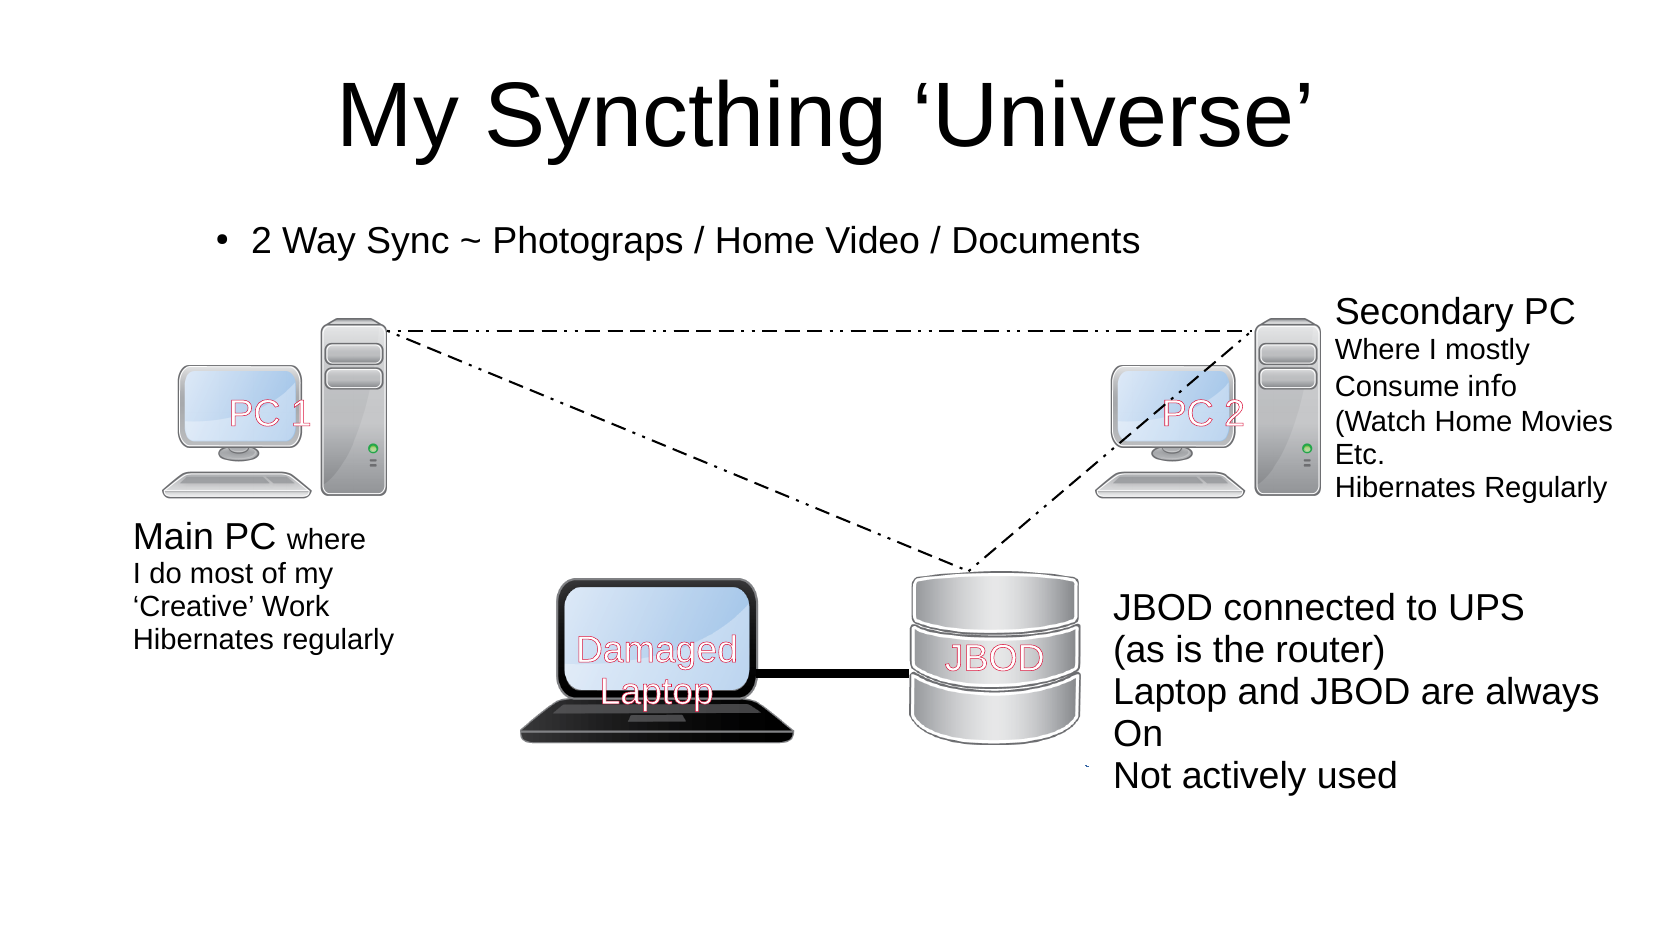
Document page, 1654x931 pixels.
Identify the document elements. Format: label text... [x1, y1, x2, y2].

picture [507, 566, 806, 774]
text_box 2 Way Sync ~ Photograps / Home Video / Documents [200, 212, 1156, 270]
picture [909, 571, 1081, 745]
picture [153, 318, 387, 507]
text_box JBOD connected to UPS (as is the router) Laptop and JBOD are always On Not actively used [1098, 578, 1615, 804]
text_box Secondary PC Where I mostly Consume info (Watch Home Movies Etc. Hibernates Regularly [1320, 283, 1642, 509]
title My Syncthing ‘Universe’ [82, 37, 1571, 193]
picture [1086, 318, 1320, 507]
text_box Main PC where I do most of my ‘Creative’ Work Hibernates regularly [118, 507, 410, 664]
